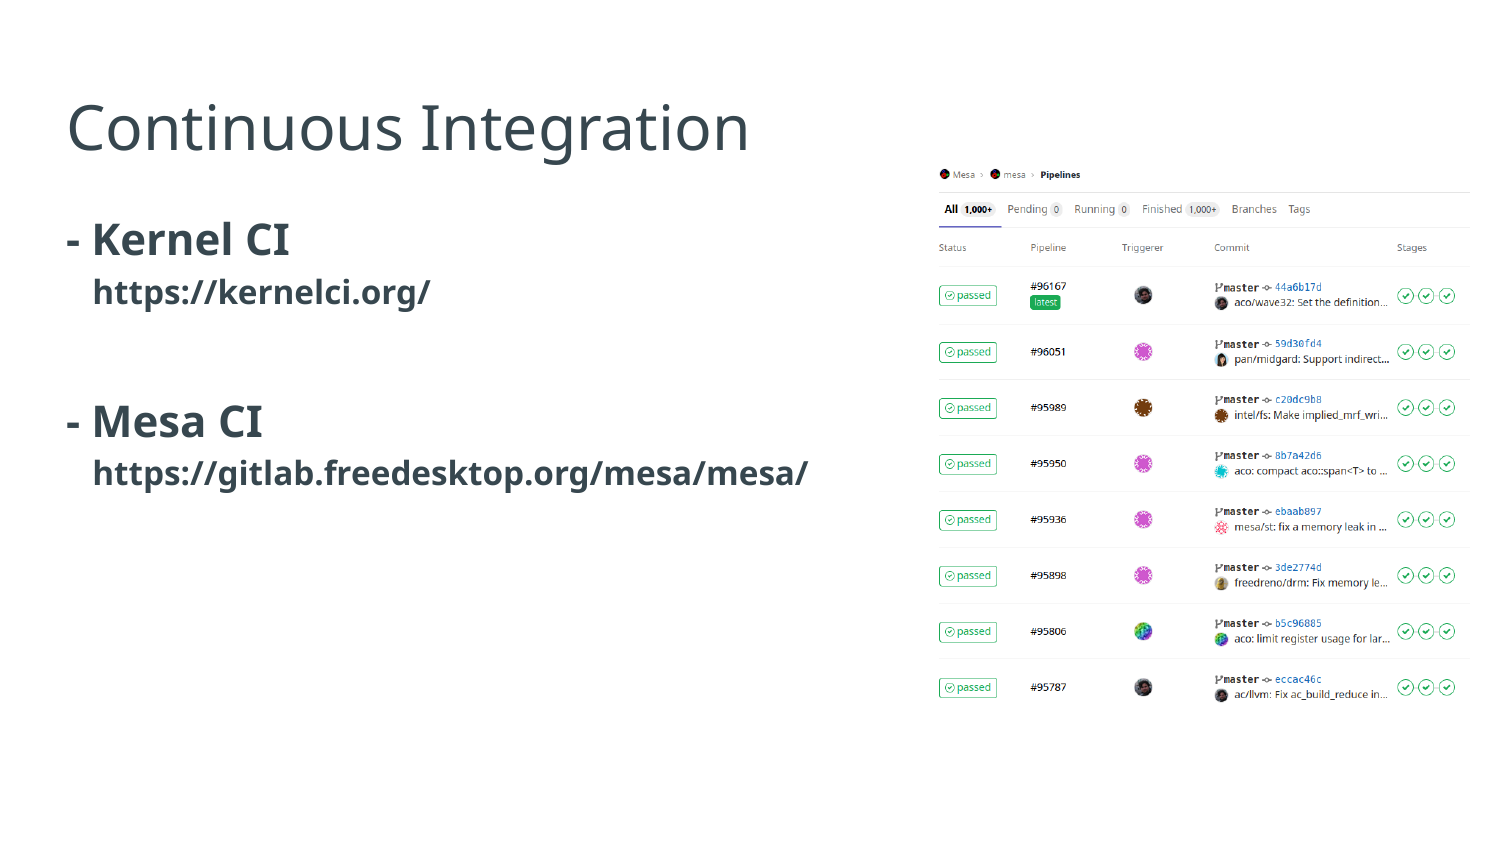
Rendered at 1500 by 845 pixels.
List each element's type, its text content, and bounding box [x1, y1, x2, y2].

picture [930, 163, 1470, 709]
list - Kernel CI https://kernelci.org/ - Mesa CI https://gitlab.freedesktop.org/mesa/mesa/ [51, 189, 1366, 750]
title Continuous Integration [51, 72, 1449, 167]
